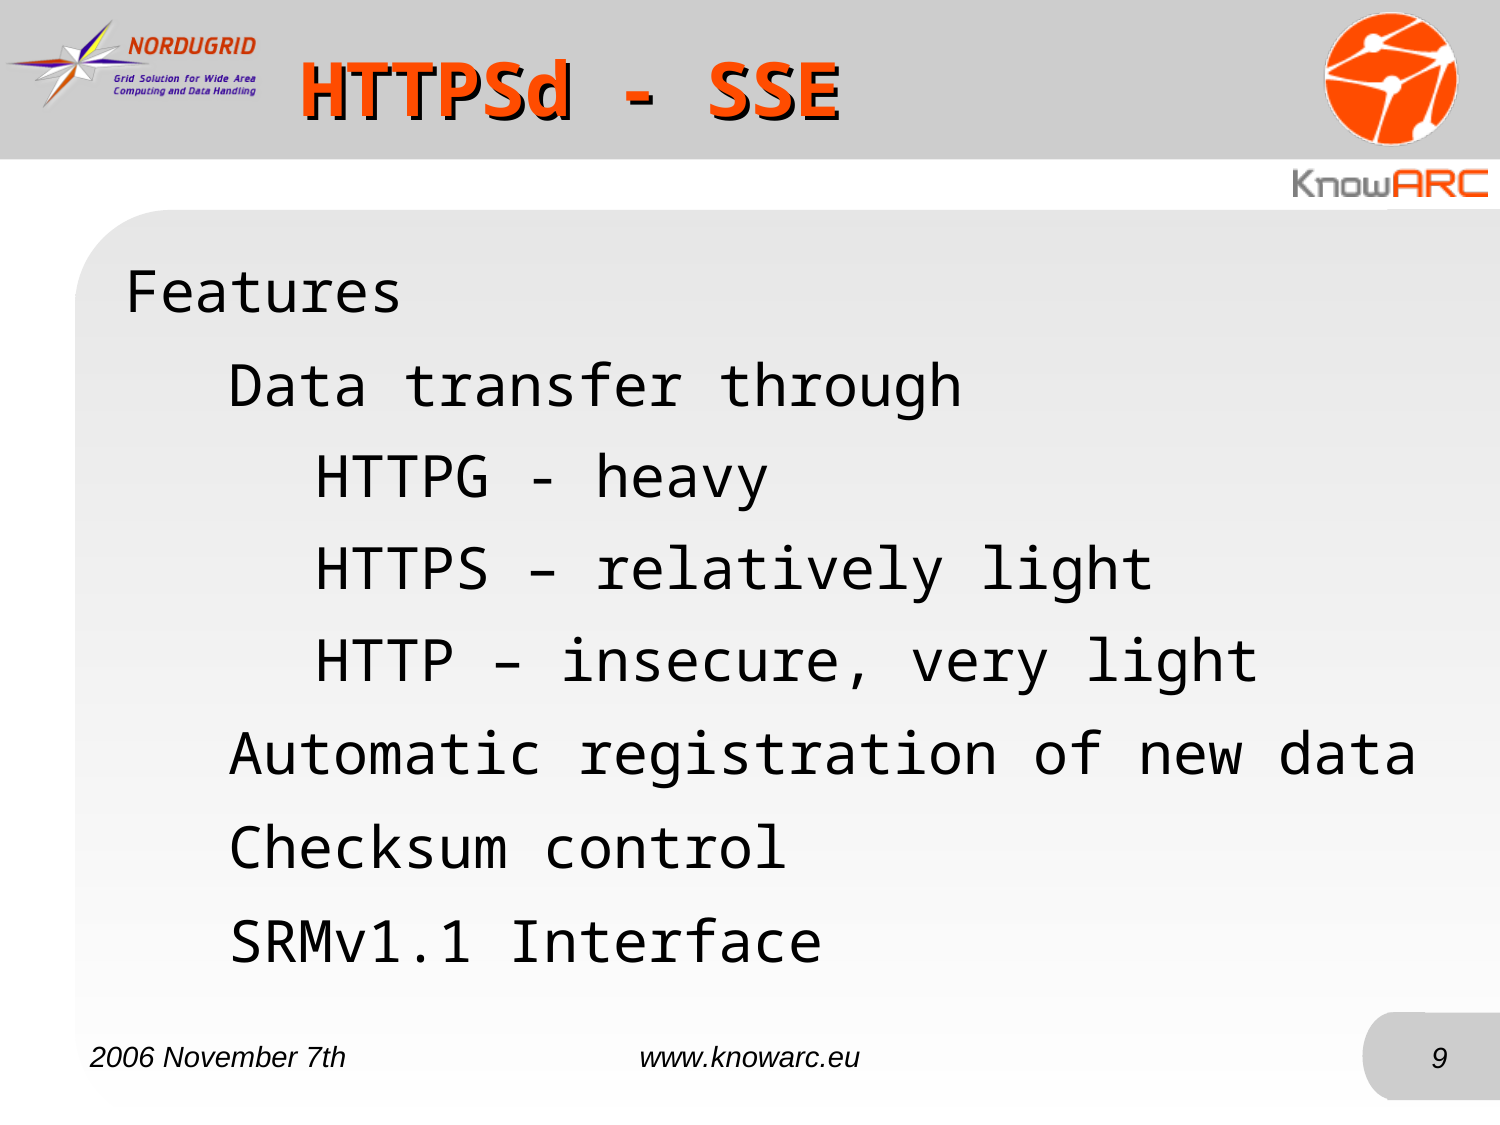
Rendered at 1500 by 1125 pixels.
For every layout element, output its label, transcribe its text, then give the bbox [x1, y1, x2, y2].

title HTTPSd - SSE [300, 25, 1238, 151]
picture [1293, 12, 1488, 197]
picture [2, 14, 263, 113]
list Features Data transfer through HTTPG - heavy HTTPS – relatively light HTTP – insecure, very light Automatic registration of new data Checksum control SRMv1.1 Interface [124, 249, 1425, 940]
